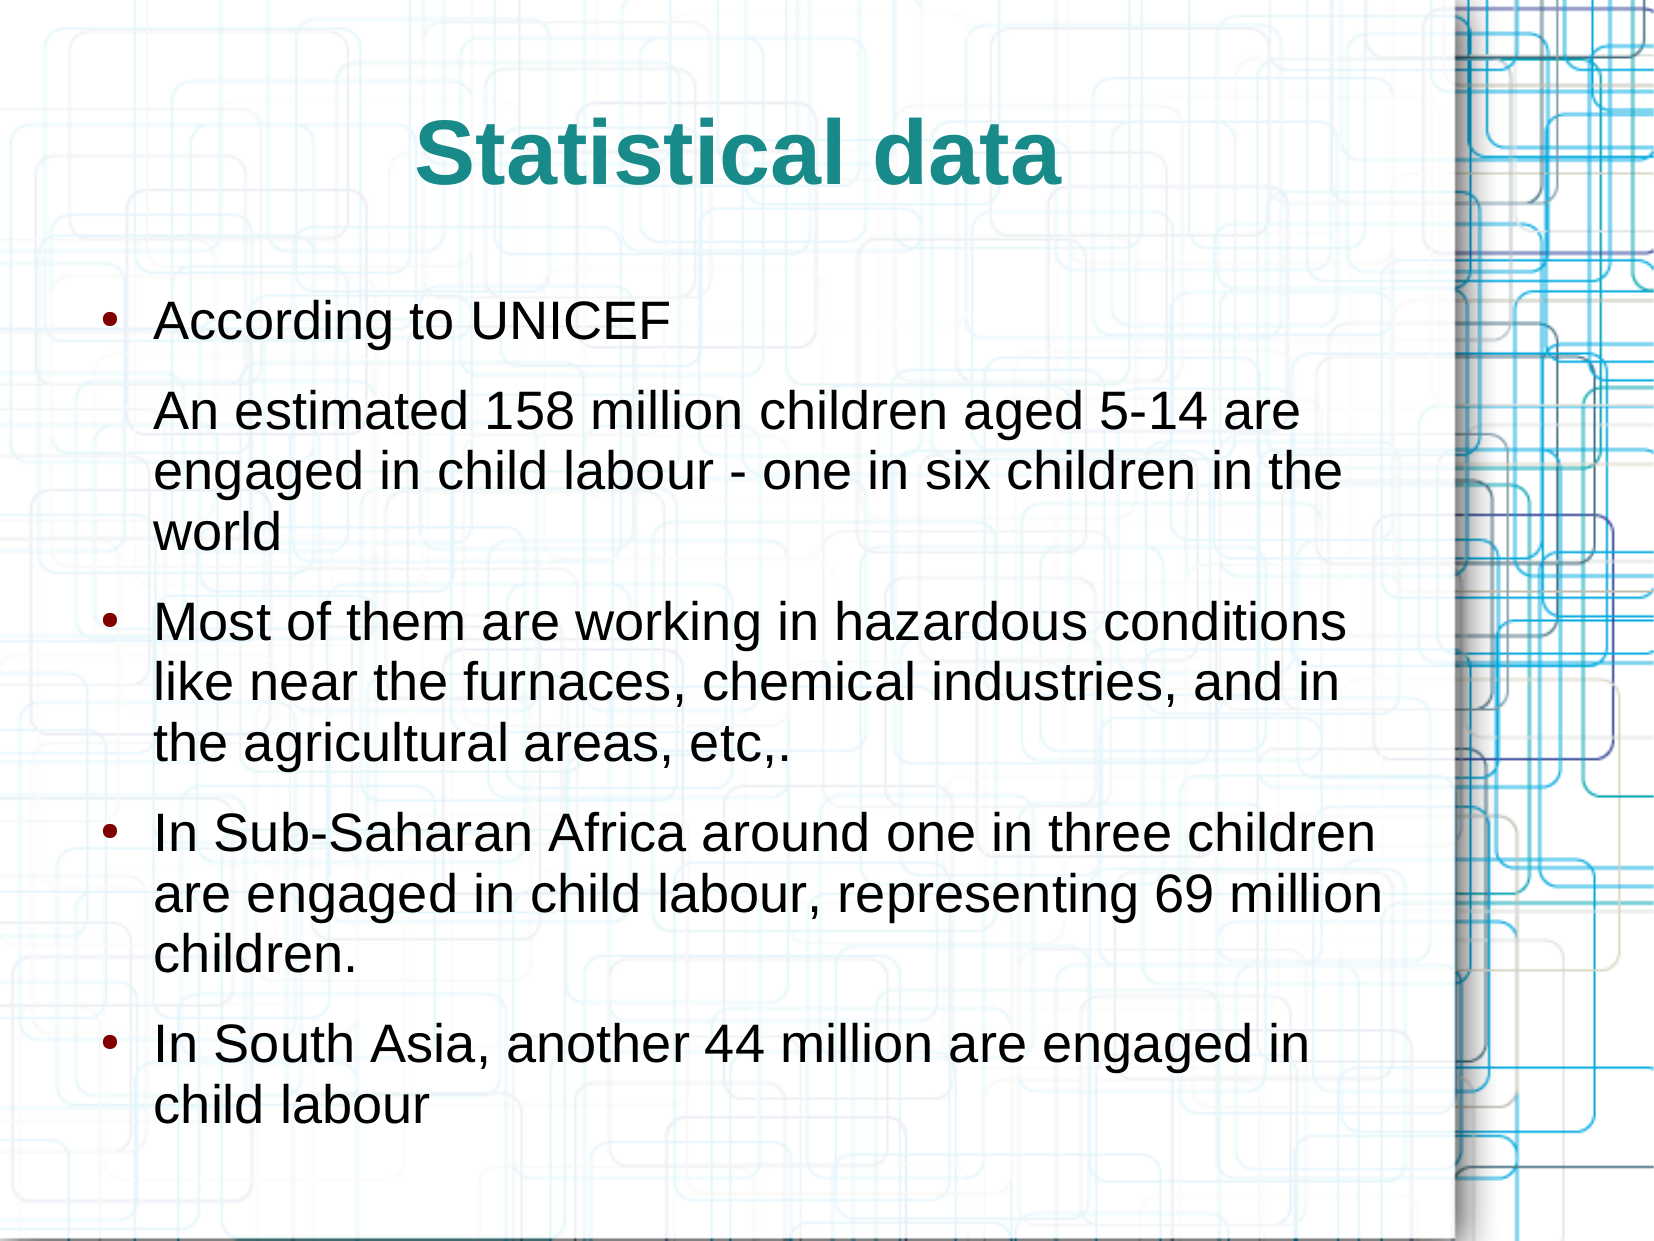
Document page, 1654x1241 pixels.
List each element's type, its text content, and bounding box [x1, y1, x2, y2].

list According to UNICEF An estimated 158 million children aged 5-14 are engaged in child labour - one in six children in the world Most of them are working in hazardous conditions like near the furnaces, chemical industries, and in the agricultural areas, etc,. In Sub-Saharan Africa around one in three children are engaged in child labour, representing 69 million children. In South Asia, another 44 million are engaged in child labour [82, 290, 1418, 1135]
picture [0, 0, 1654, 1241]
title Statistical data [59, 56, 1418, 250]
